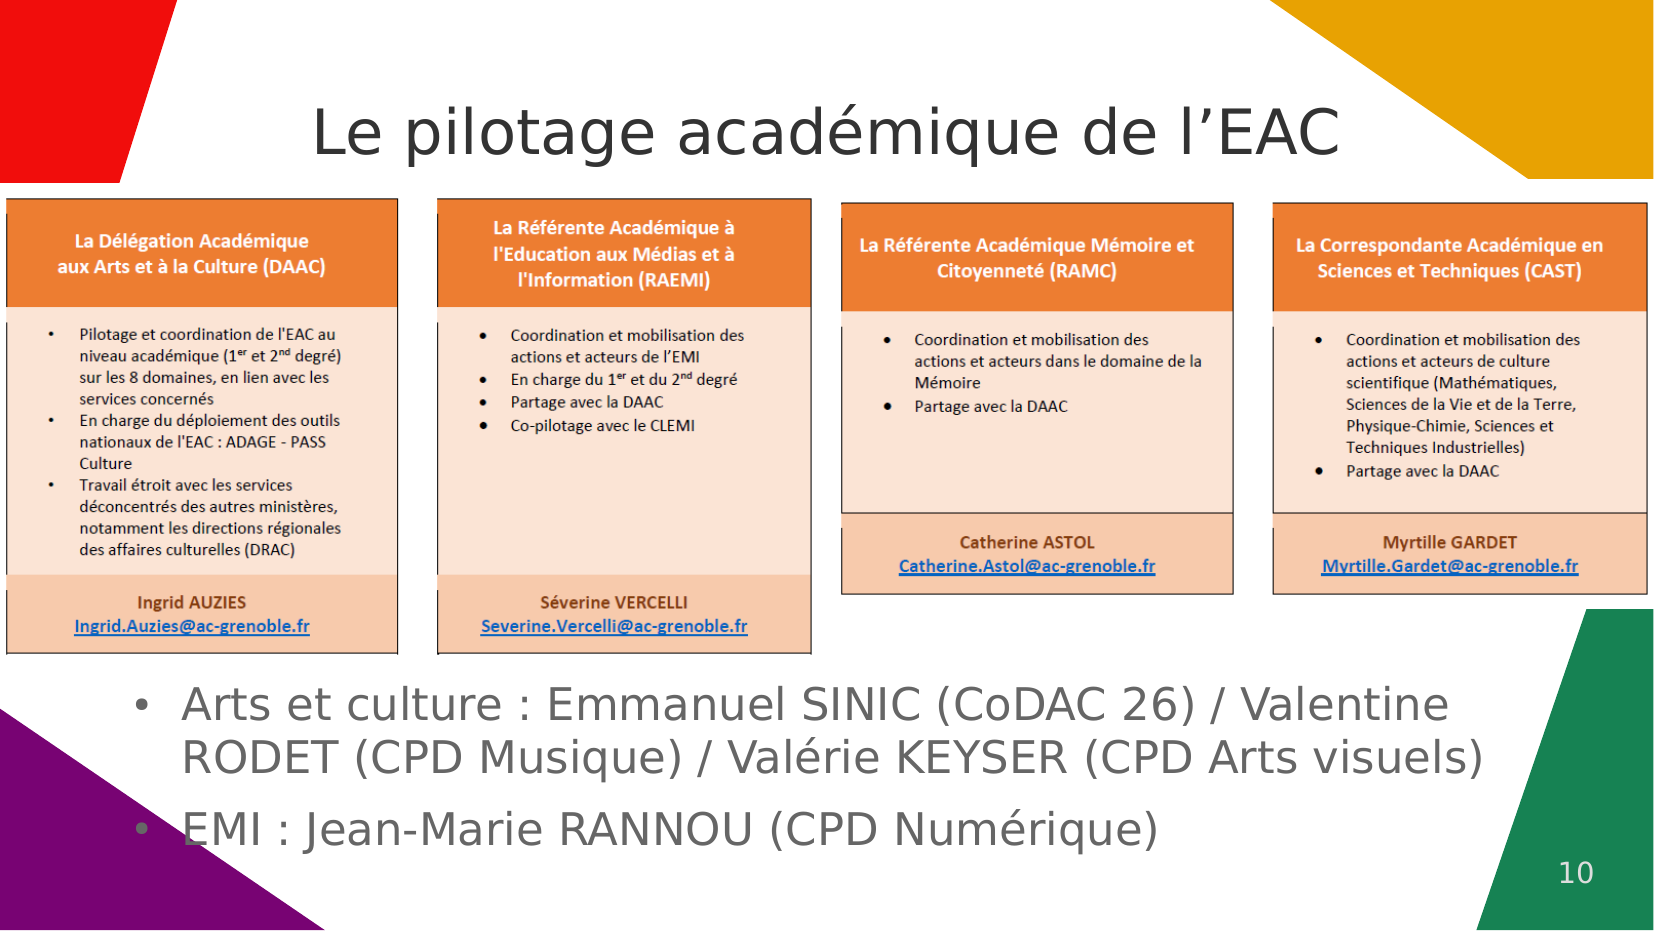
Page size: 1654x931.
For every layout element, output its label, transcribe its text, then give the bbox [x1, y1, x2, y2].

picture [0, 183, 827, 655]
title Le pilotage académique de l’EAC [118, 59, 1536, 207]
list Arts et culture : Emmanuel SINIC (CoDAC 26) / Valentine RODET (CPD Musique) / Valérie KEYSER (CPD Arts visuels) EMI : Jean-Marie RANNOU (CPD Numérique) [118, 679, 1536, 886]
picture [832, 179, 1654, 609]
